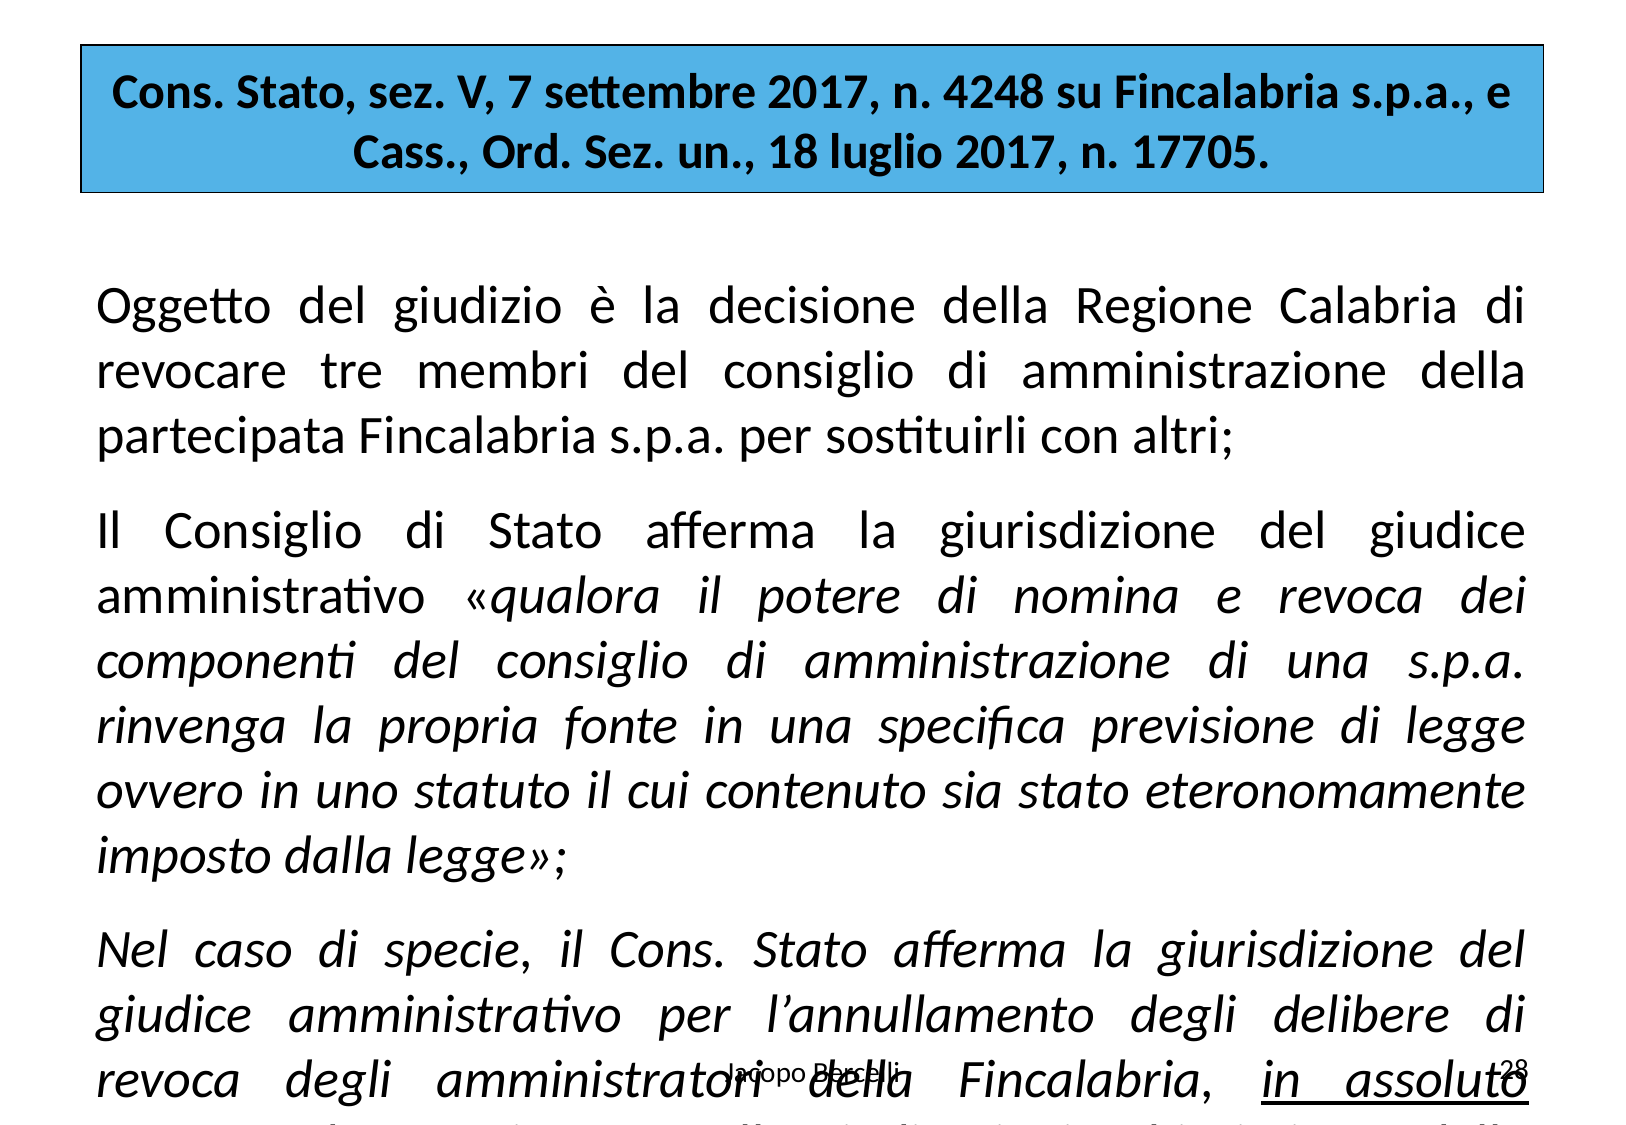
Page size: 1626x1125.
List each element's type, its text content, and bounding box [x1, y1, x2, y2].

list Oggetto del giudizio è la decisione della Regione Calabria di revocare tre membri del consiglio di amministrazione della partecipata Fincalabria s.p.a. per sostituirli con altri; Il Consiglio di Stato afferma la giurisdizione del giudice amministrativo «qualora il potere di nomina e revoca dei componenti del consiglio di amministrazione di una s.p.a. rinvenga la propria fonte in una specifica previsione di legge ovvero in uno statuto il cui contenuto sia stato eteronomamente imposto dalla legge»; Nel caso di specie, il Cons. Stato afferma la giurisdizione del giudice amministrativo per l’annullamento degli delibere di revoca degli amministratori della Fincalabria, in assoluto controtendenza rispetto alle indicazioni chiarissime della Cassazione. Quest’ultima infatti ha ribadito anche con l’Ordinanza, s.u., 18 luglio 2017, n. 17705 che il provv. Di revoca dell’amministratore deve essere impugnato davanti al giudice ordinario [81, 262, 1544, 1005]
text_box Jacopo Bercelli [633, 1046, 992, 1097]
title Cons. Stato, sez. V, 7 settembre 2017, n. 4248 su Fincalabria s.p.a., e Cass., Ord. Sez. un., 18 luglio 2017, n. 17705. [81, 45, 1544, 193]
slide_number <numero> [1164, 1042, 1544, 1103]
